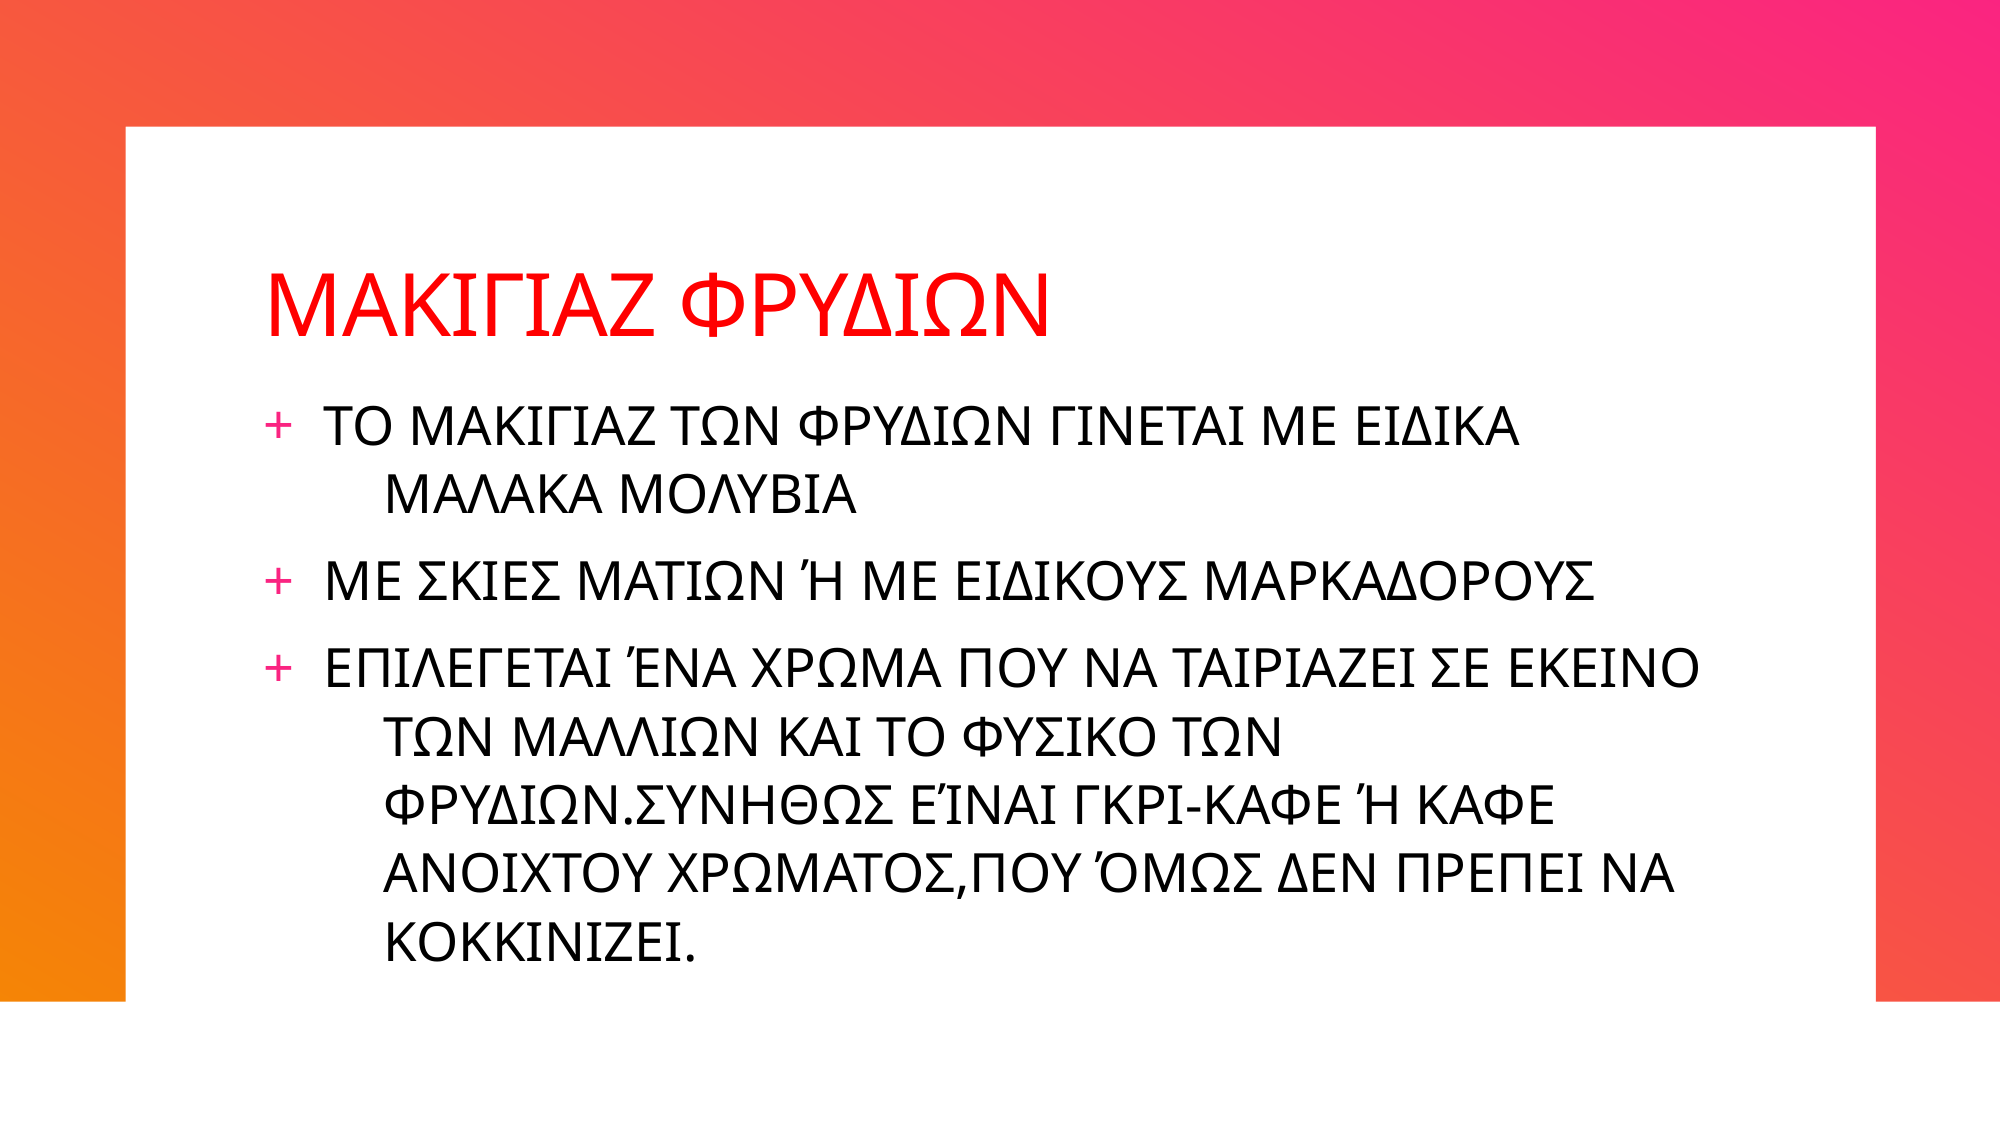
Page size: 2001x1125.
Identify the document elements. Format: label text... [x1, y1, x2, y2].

list ΤΟ ΜΑΚΙΓΙΑΖ ΤΩΝ ΦΡΥΔΙΩΝ ΓΙΝΕΤΑΙ ΜΕ ΕΙΔΙΚΑ ΜΑΛΑΚΑ ΜΟΛΥΒΙΑ ΜΕ ΣΚΙΕΣ ΜΑΤΙΩΝ Ή ΜΕ ΕΙΔΙΚΟΥΣ ΜΑΡΚΑΔΟΡΟΥΣ ΕΠΙΛΕΓΕΤΑΙ ΈΝΑ ΧΡΩΜΑ ΠΟΥ ΝΑ ΤΑΙΡΙΑΖΕΙ ΣΕ ΕΚΕΙΝΟ ΤΩΝ ΜΑΛΛΙΩΝ ΚΑΙ ΤΟ ΦΥΣΙΚΟ ΤΩΝ ΦΡΥΔΙΩΝ.ΣΥΝΗΘΩΣ ΕΊΝΑΙ ΓΚΡΙ-ΚΑΦΕ Ή ΚΑΦΕ ΑΝΟΙΧΤΟΥ ΧΡΩΜΑΤΟΣ,ΠΟΥ ΌΜΩΣ ΔΕΝ ΠΡΕΠΕΙ ΝΑ ΚΟΚΚΙΝΙΖΕΙ. [248, 380, 1749, 1001]
title ΜΑΚΙΓΙΑΖ ΦΡΥΔΙΩΝ [248, 248, 1077, 368]
